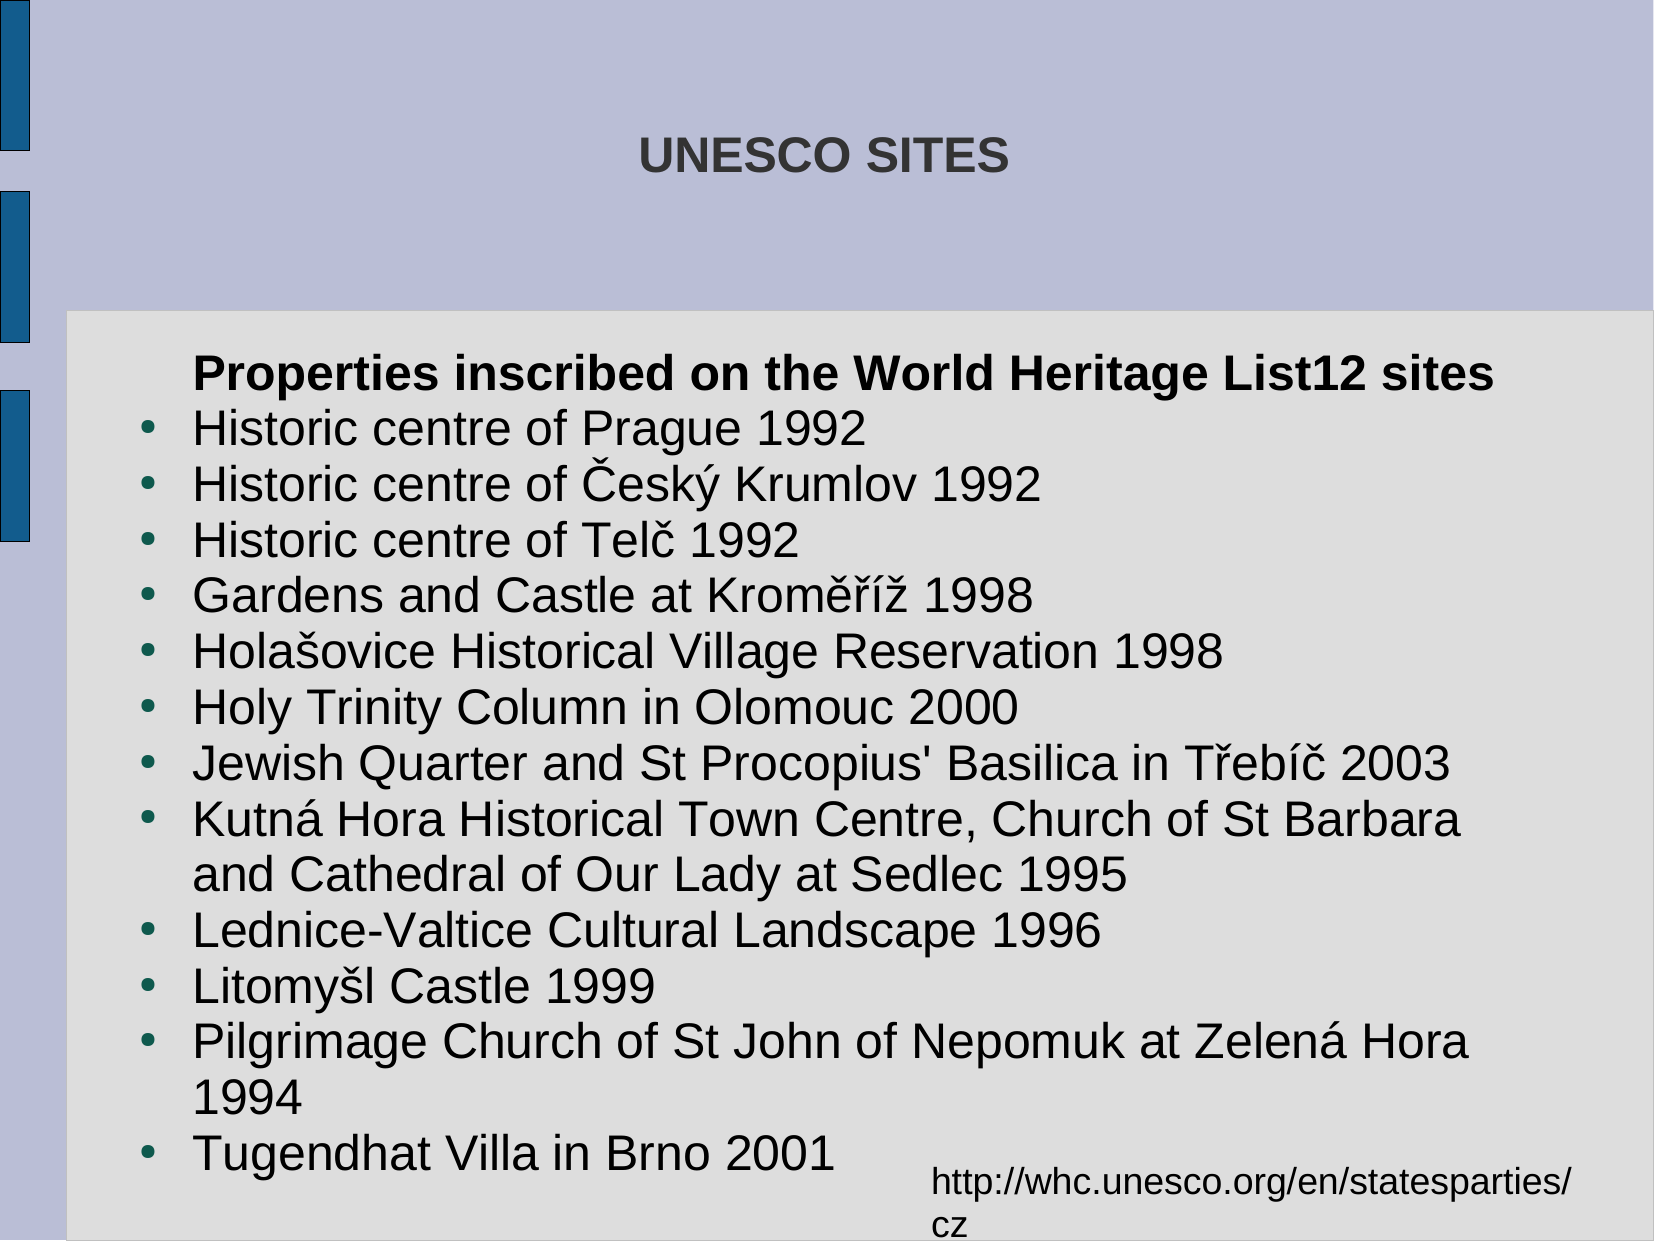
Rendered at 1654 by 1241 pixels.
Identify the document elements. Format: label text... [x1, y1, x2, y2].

list Properties inscribed on the World Heritage List12 sites Historic centre of Prague 1992 Historic centre of Český Krumlov 1992 Historic centre of Telč 1992 Gardens and Castle at Kroměříž 1998 Holašovice Historical Village Reservation 1998 Holy Trinity Column in Olomouc 2000 Jewish Quarter and St Procopius' Basilica in Třebíč 2003 Kutná Hora Historical Town Centre, Church of St Barbara and Cathedral of Our Lady at Sedlec 1995 Lednice-Valtice Cultural Landscape 1996 Litomyšl Castle 1999 Pilgrimage Church of St John of Nepomuk at Zelená Hora 1994 Tugendhat Villa in Brno 2001 [121, 344, 1534, 1183]
text_box http://whc.unesco.org/en/statesparties/cz [916, 1153, 1625, 1211]
title UNESCO SITES [118, 59, 1531, 252]
